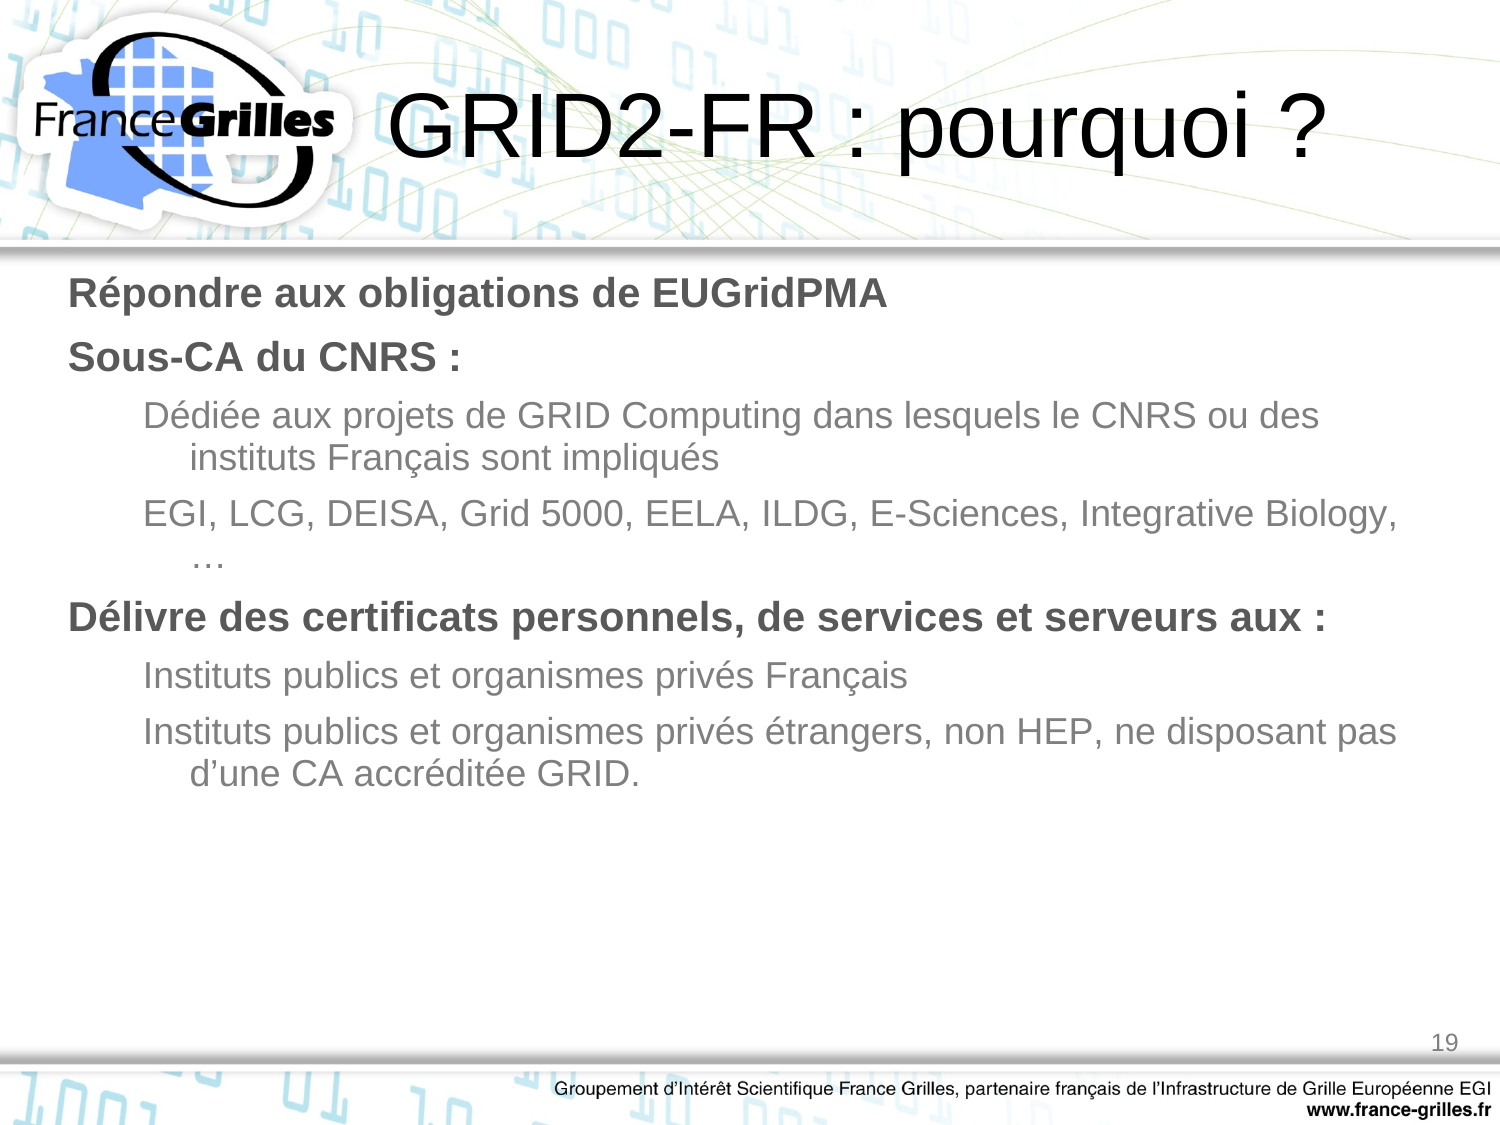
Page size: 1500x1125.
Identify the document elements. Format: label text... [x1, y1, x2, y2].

title GRID2-FR : pourquoi ? [372, 7, 1459, 244]
list Répondre aux obligations de EUGridPMA Sous-CA du CNRS : Dédiée aux projets de GRID Computing dans lesquels le CNRS ou des instituts Français sont impliqués EGI, LCG, DEISA, Grid 5000, EELA, ILDG, E-Sciences, Integrative Biology, … Délivre des certificats personnels, de services et serveurs aux : Instituts publics et organismes privés Français Instituts publics et organismes privés étrangers, non HEP, ne disposant pas d’une CA accréditée GRID. [53, 262, 1459, 1024]
picture [0, 0, 1500, 1125]
